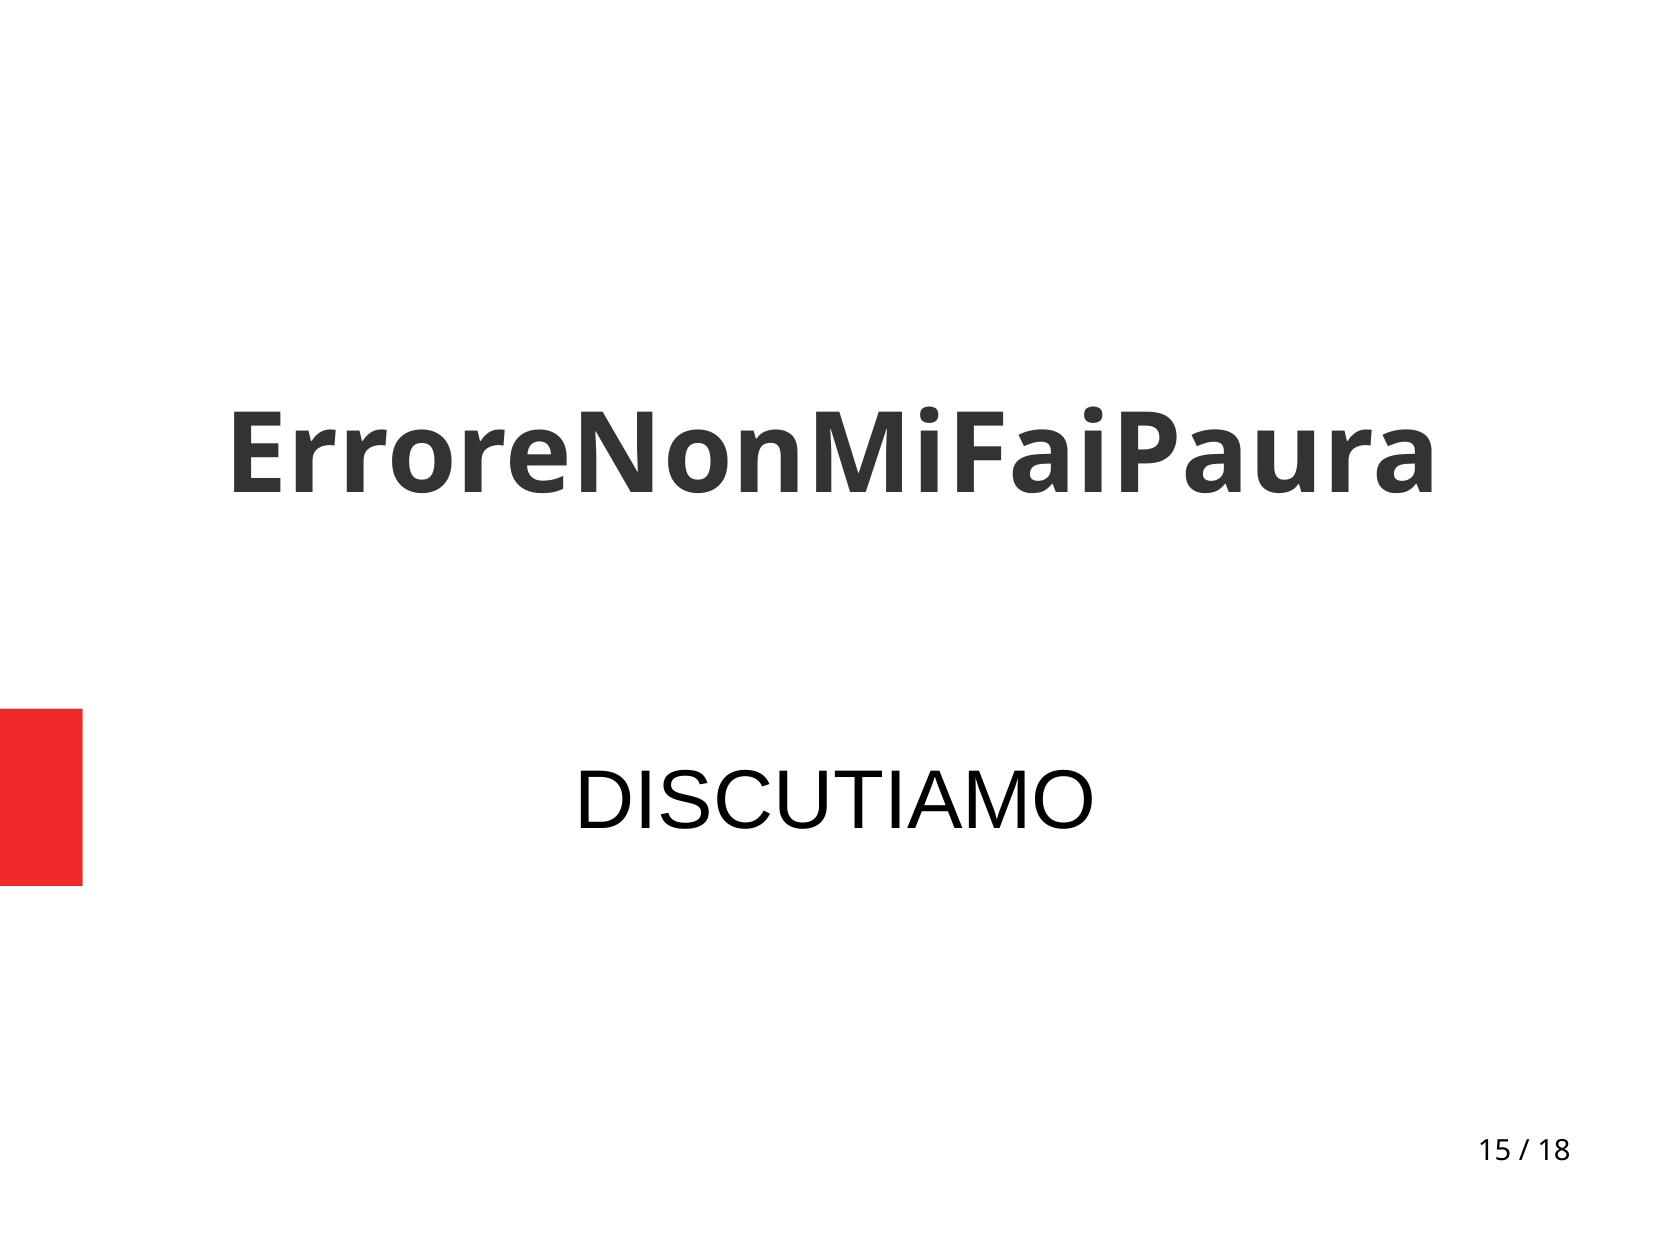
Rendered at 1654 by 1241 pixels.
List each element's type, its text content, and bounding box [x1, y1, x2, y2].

subtitle DISCUTIAMO [141, 720, 1548, 882]
title ErroreNonMiFaiPaura [129, 0, 1536, 536]
